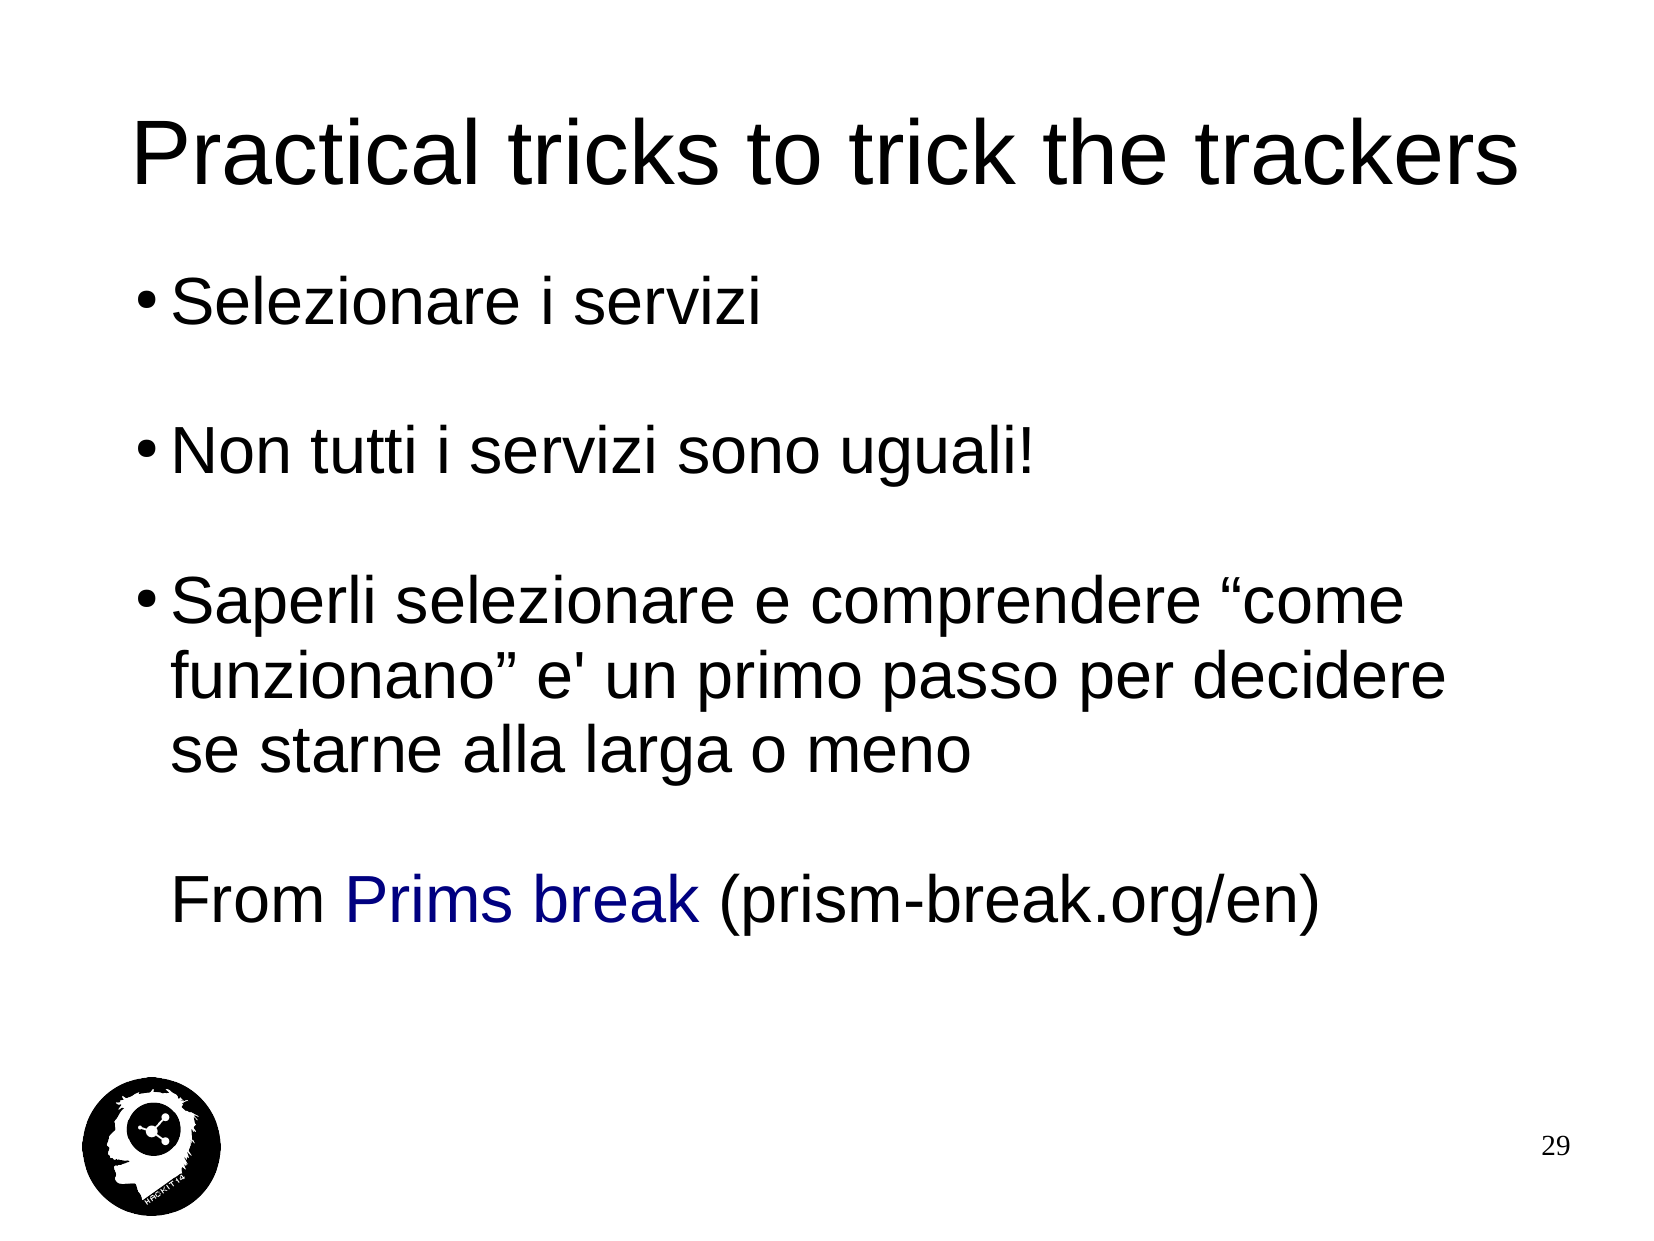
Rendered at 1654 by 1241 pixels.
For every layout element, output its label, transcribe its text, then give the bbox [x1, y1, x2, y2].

text_box Selezionare i servizi Non tutti i servizi sono uguali! Saperli selezionare e comprendere “come funzionano” e' un primo passo per decidere se starne alla larga o meno From Prims break (prism-break.org/en) [120, 256, 1531, 945]
title Practical tricks to trick the trackers [82, 49, 1571, 257]
picture [82, 1077, 221, 1216]
